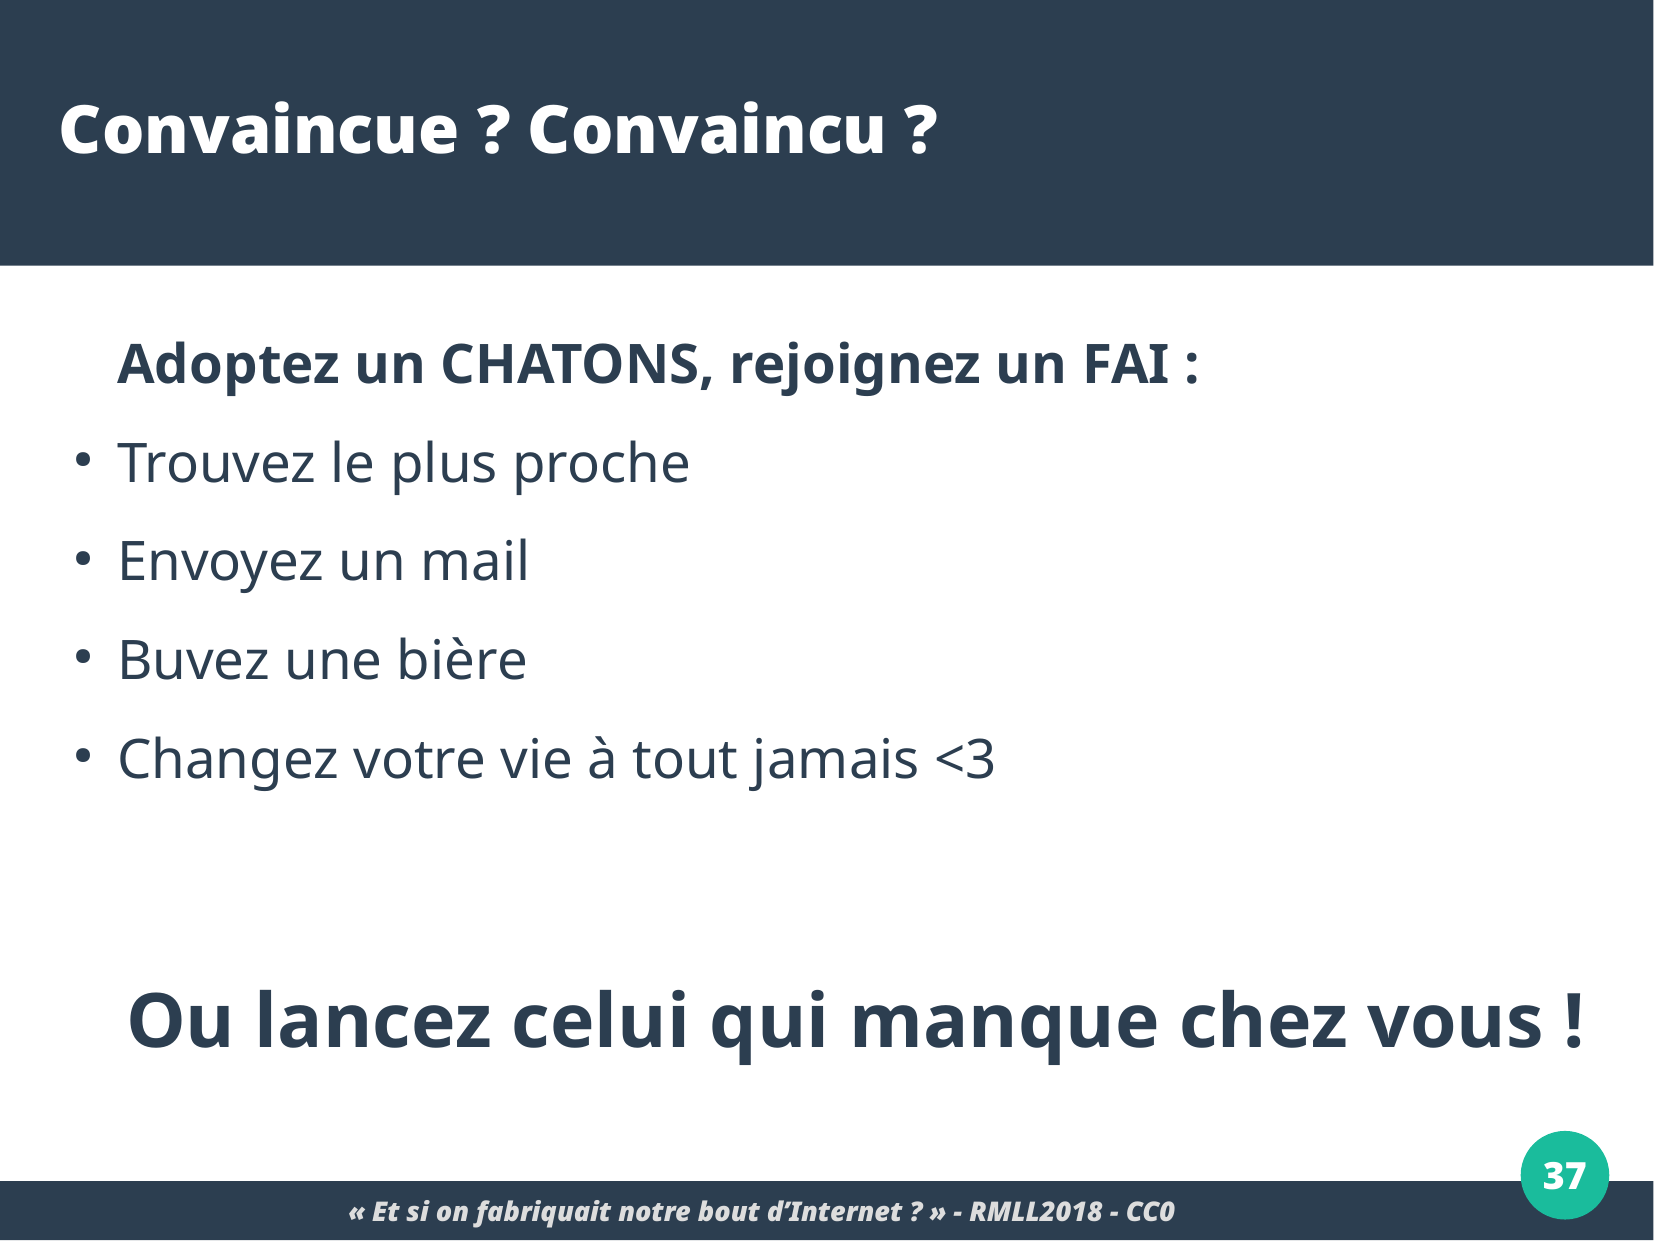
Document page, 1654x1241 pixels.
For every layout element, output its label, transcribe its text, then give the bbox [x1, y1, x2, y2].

title Convaincue ? Convaincu ? [59, 49, 1595, 207]
list Adoptez un CHATONS, rejoignez un FAI : Trouvez le plus proche Envoyez un mail Buvez une bière Changez votre vie à tout jamais <3 Ou lancez celui qui manque chez vous ! [59, 324, 1595, 1152]
